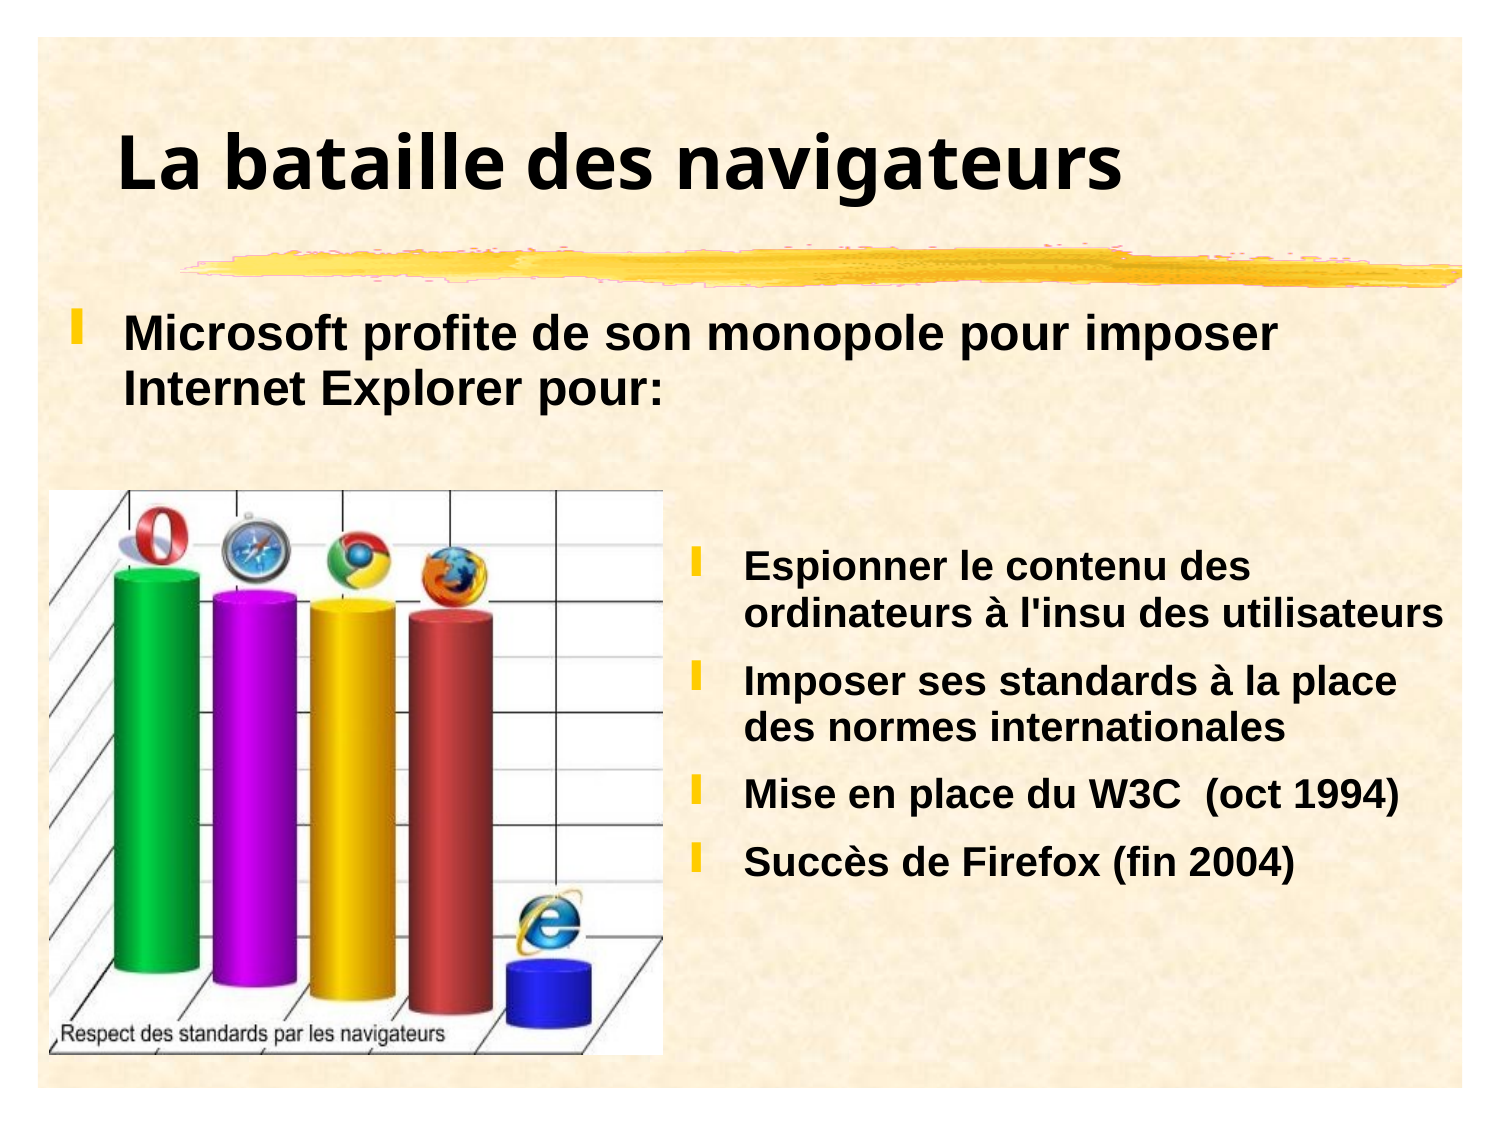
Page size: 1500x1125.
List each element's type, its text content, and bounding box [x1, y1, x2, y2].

list Microsoft profite de son monopole pour imposer Internet Explorer pour: [37, 297, 1451, 459]
title La bataille des navigateurs [101, 72, 1312, 248]
list Espionner le contenu des ordinateurs à l'insu des utilisateurs Imposer ses standards à la place des normes internationales Mise en place du W3C (oct 1994) Succès de Firefox (fin 2004) [658, 535, 1463, 965]
picture [37, 37, 1463, 1088]
